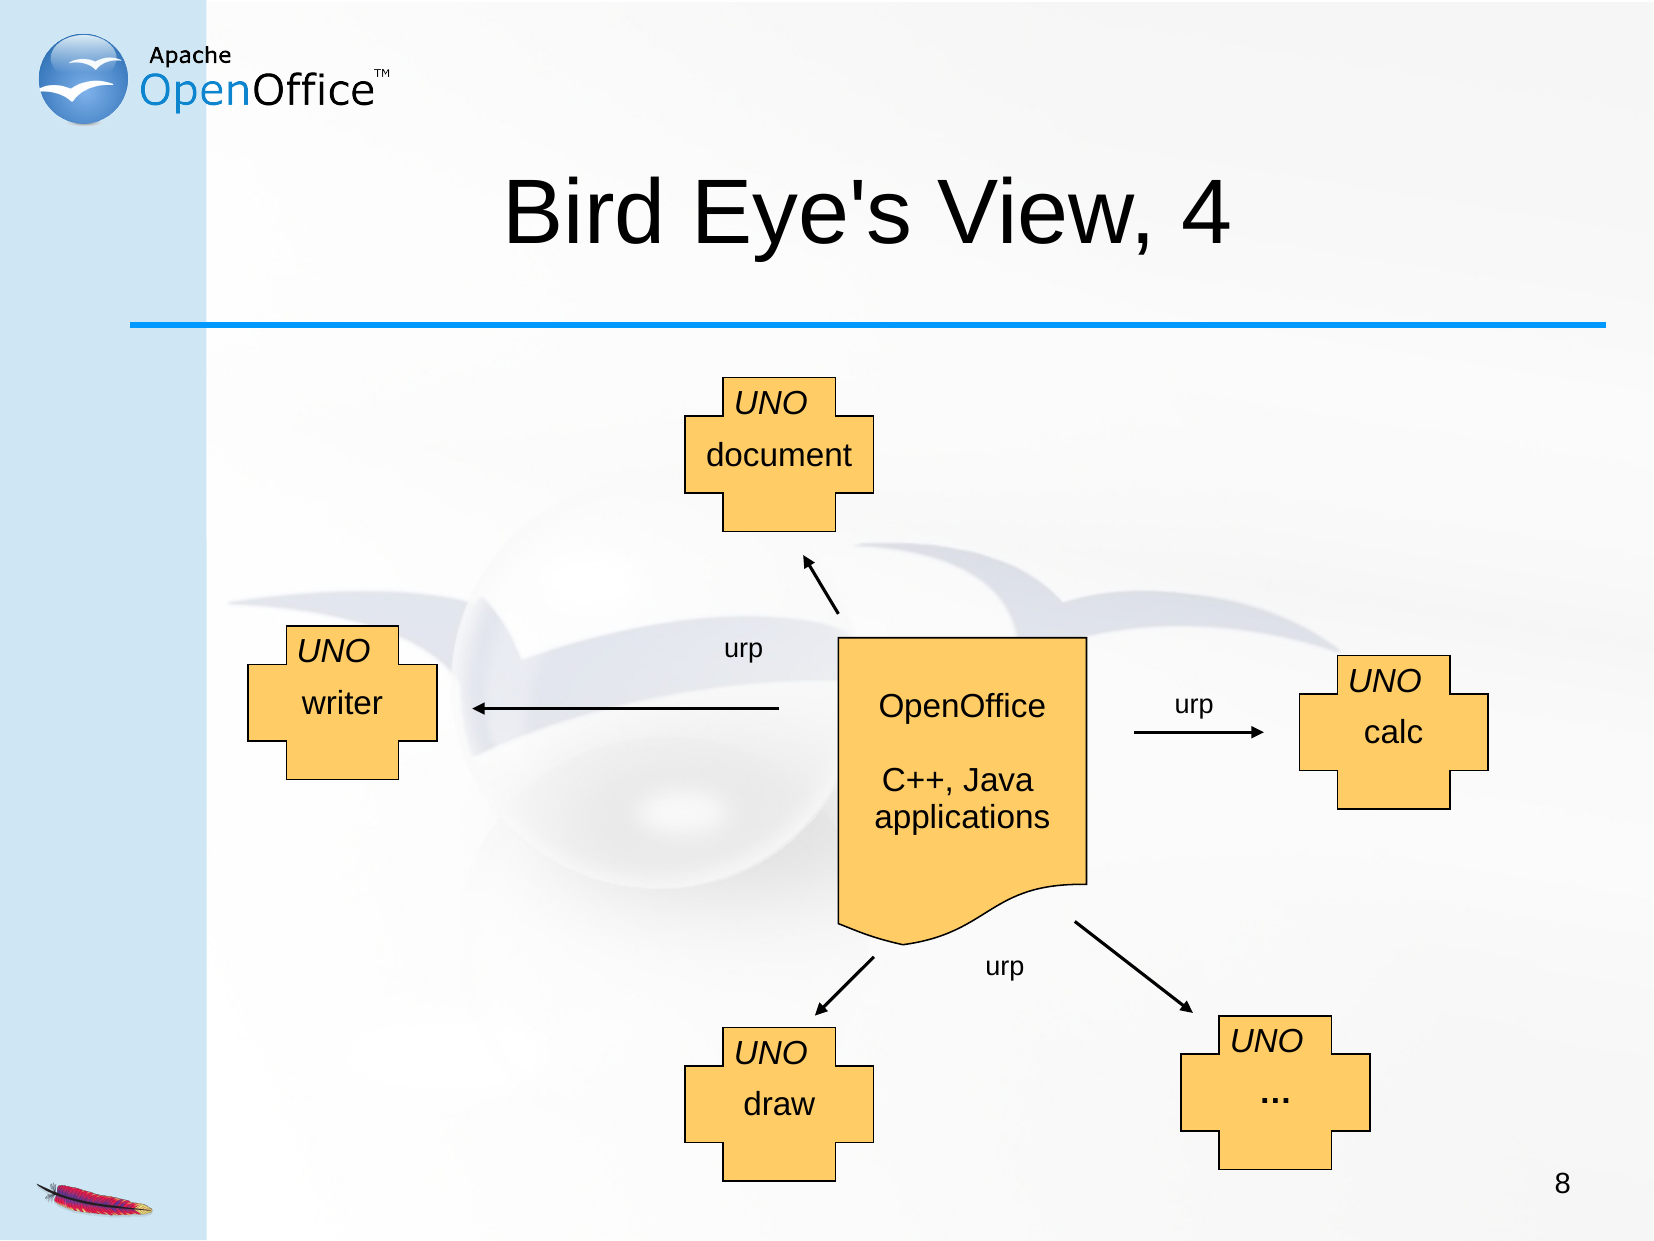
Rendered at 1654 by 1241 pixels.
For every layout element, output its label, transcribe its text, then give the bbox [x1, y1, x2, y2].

text_box UNO [283, 625, 402, 677]
text_box OpenOffice C++, Java applications [838, 637, 1087, 945]
text_box writer [247, 664, 437, 780]
text_box UNO [1216, 1015, 1335, 1067]
title Bird Eye's View, 4 [165, 108, 1571, 316]
picture [35, 1181, 154, 1219]
text_box draw [684, 1065, 874, 1182]
text_box urp [971, 944, 1039, 989]
text_box urp [1161, 682, 1228, 727]
text_box document [684, 416, 874, 532]
text_box UNO [720, 1027, 839, 1079]
text_box … [1180, 1054, 1370, 1170]
text_box UNO [720, 377, 839, 429]
text_box urp [710, 625, 777, 670]
text_box calc [1299, 693, 1489, 810]
picture [35, 2, 1654, 1241]
text_box UNO [1334, 655, 1453, 707]
